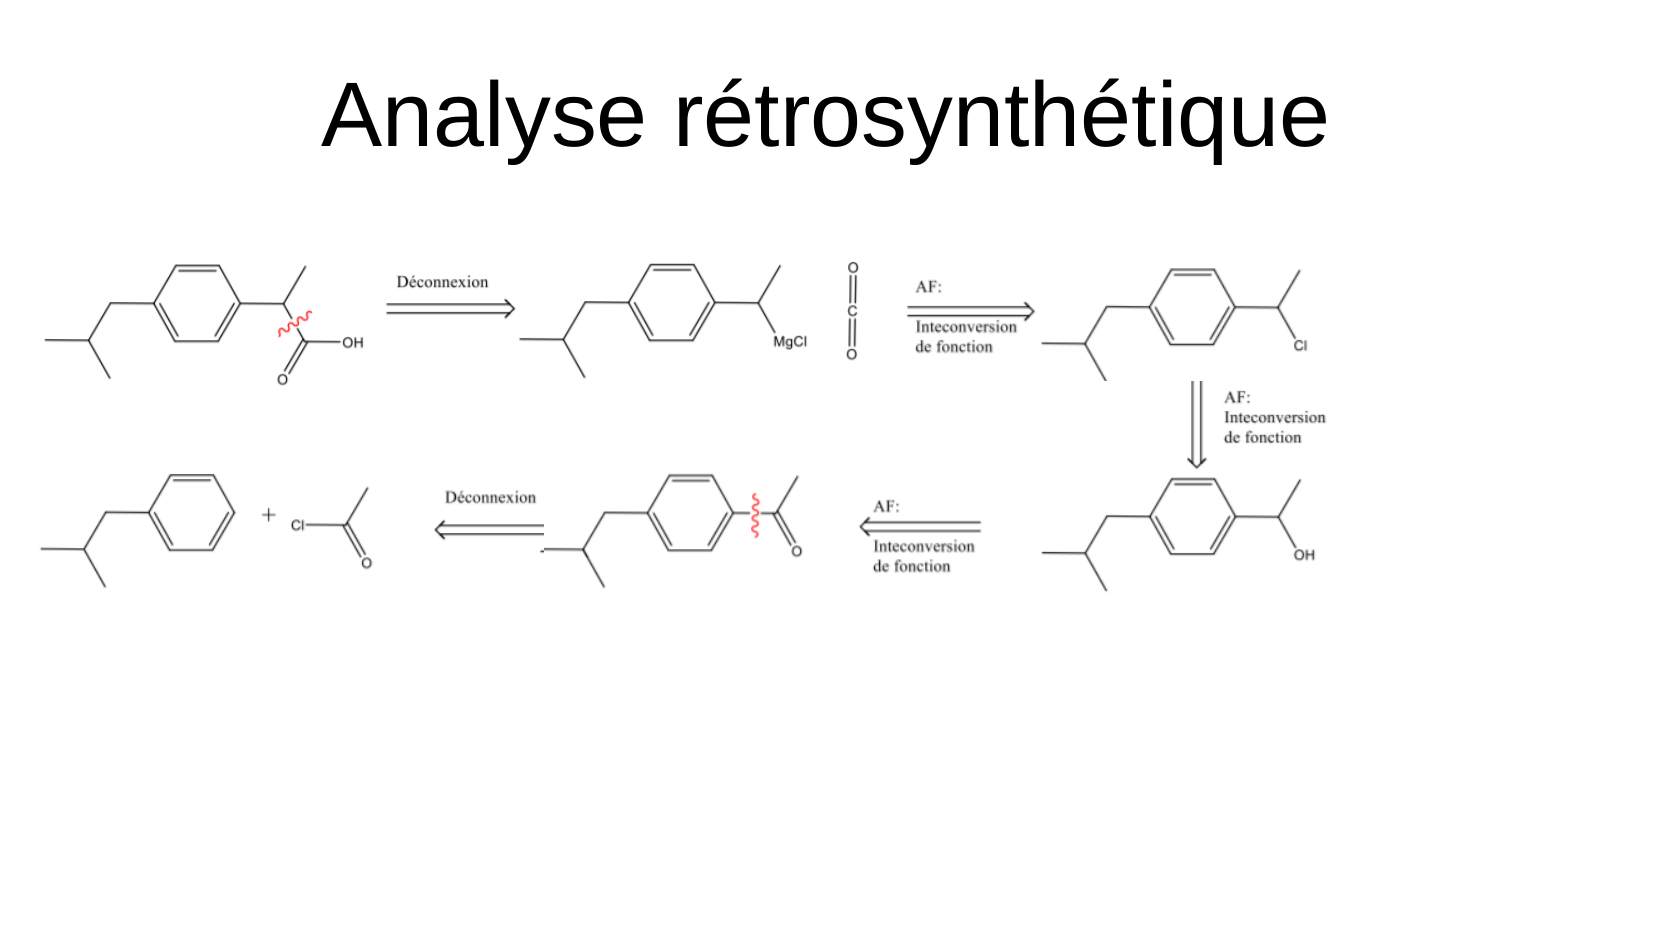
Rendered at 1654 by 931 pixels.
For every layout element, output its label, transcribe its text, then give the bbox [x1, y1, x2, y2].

picture [31, 430, 993, 654]
title Analyse rétrosynthétique [82, 37, 1571, 193]
picture [35, 212, 1353, 615]
